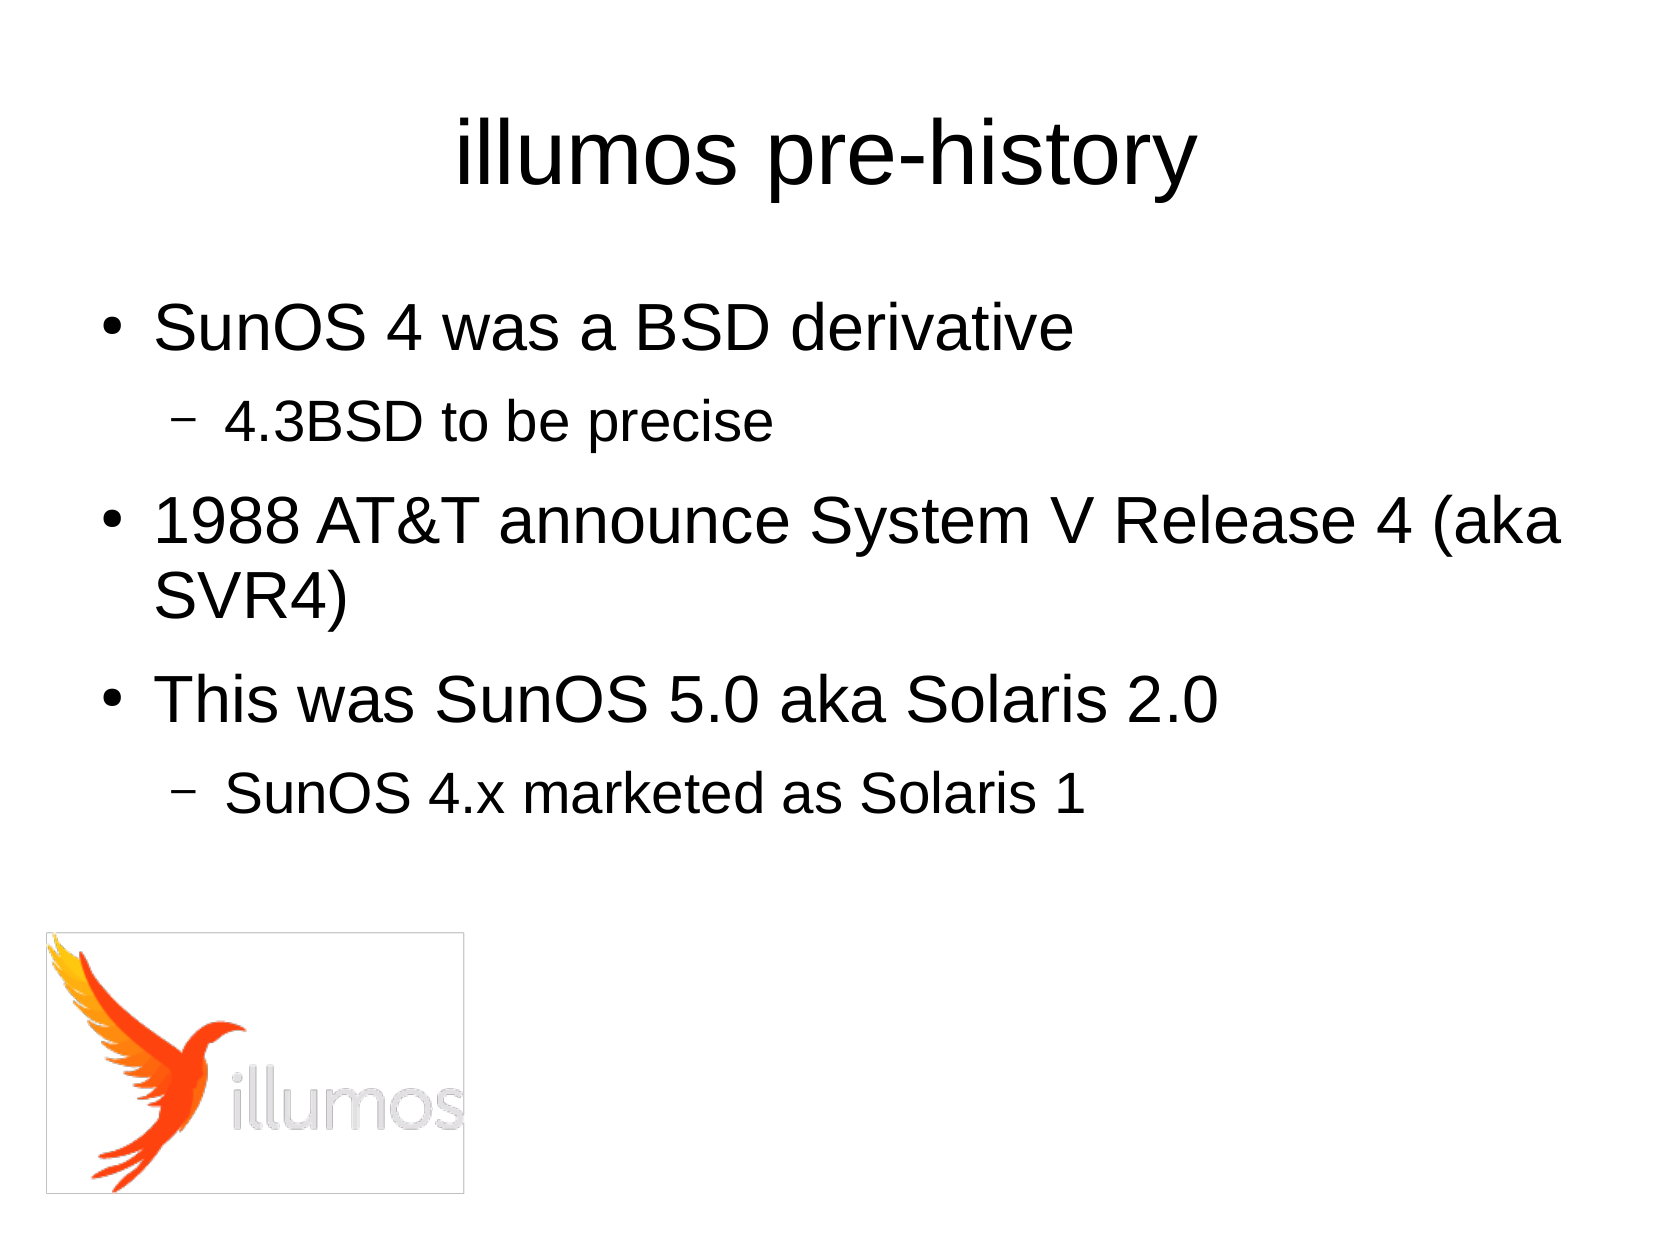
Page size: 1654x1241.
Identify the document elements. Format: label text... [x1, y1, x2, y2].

picture [0, 886, 511, 1241]
list SunOS 4 was a BSD derivative 4.3BSD to be precise 1988 AT&T announce System V Release 4 (aka SVR4) This was SunOS 5.0 aka Solaris 2.0 SunOS 4.x marketed as Solaris 1 [82, 290, 1571, 1010]
title illumos pre-history [82, 49, 1571, 257]
